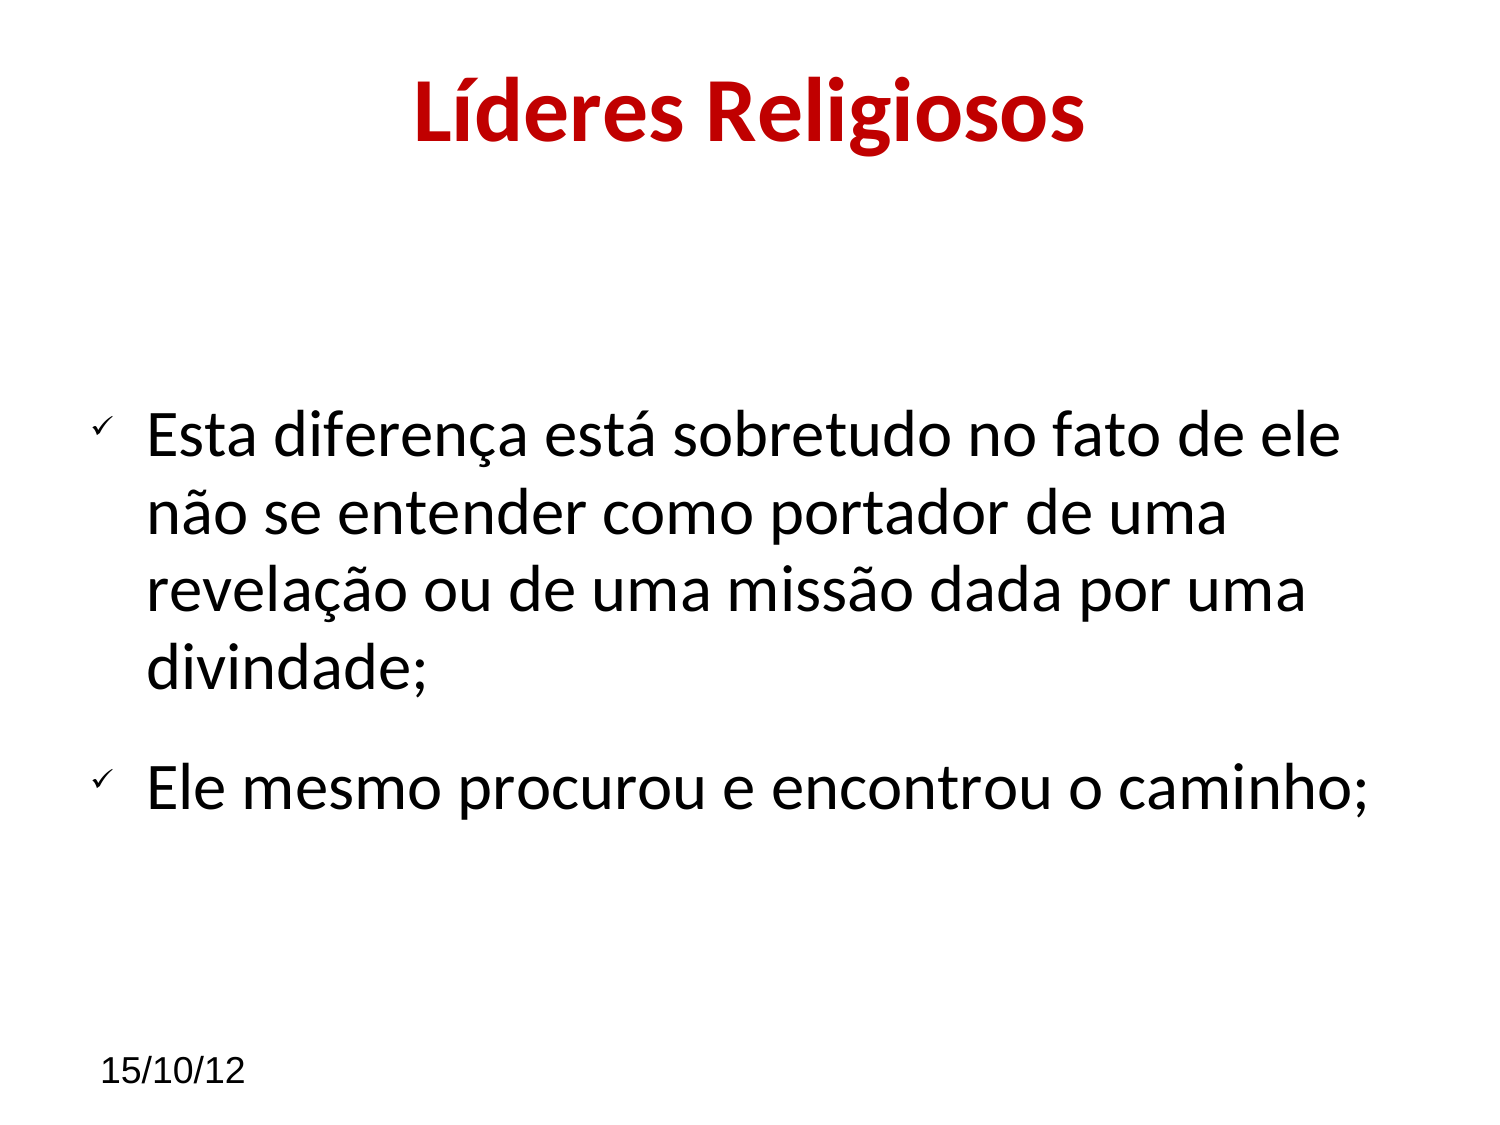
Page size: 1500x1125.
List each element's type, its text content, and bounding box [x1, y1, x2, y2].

text_box Esta diferença está sobretudo no fato de ele não se entender como portador de uma revelação ou de uma missão dada por uma divindade; Ele mesmo procurou e encontrou o caminho; [75, 262, 1426, 1005]
title Líderes Religiosos [75, 45, 1426, 233]
